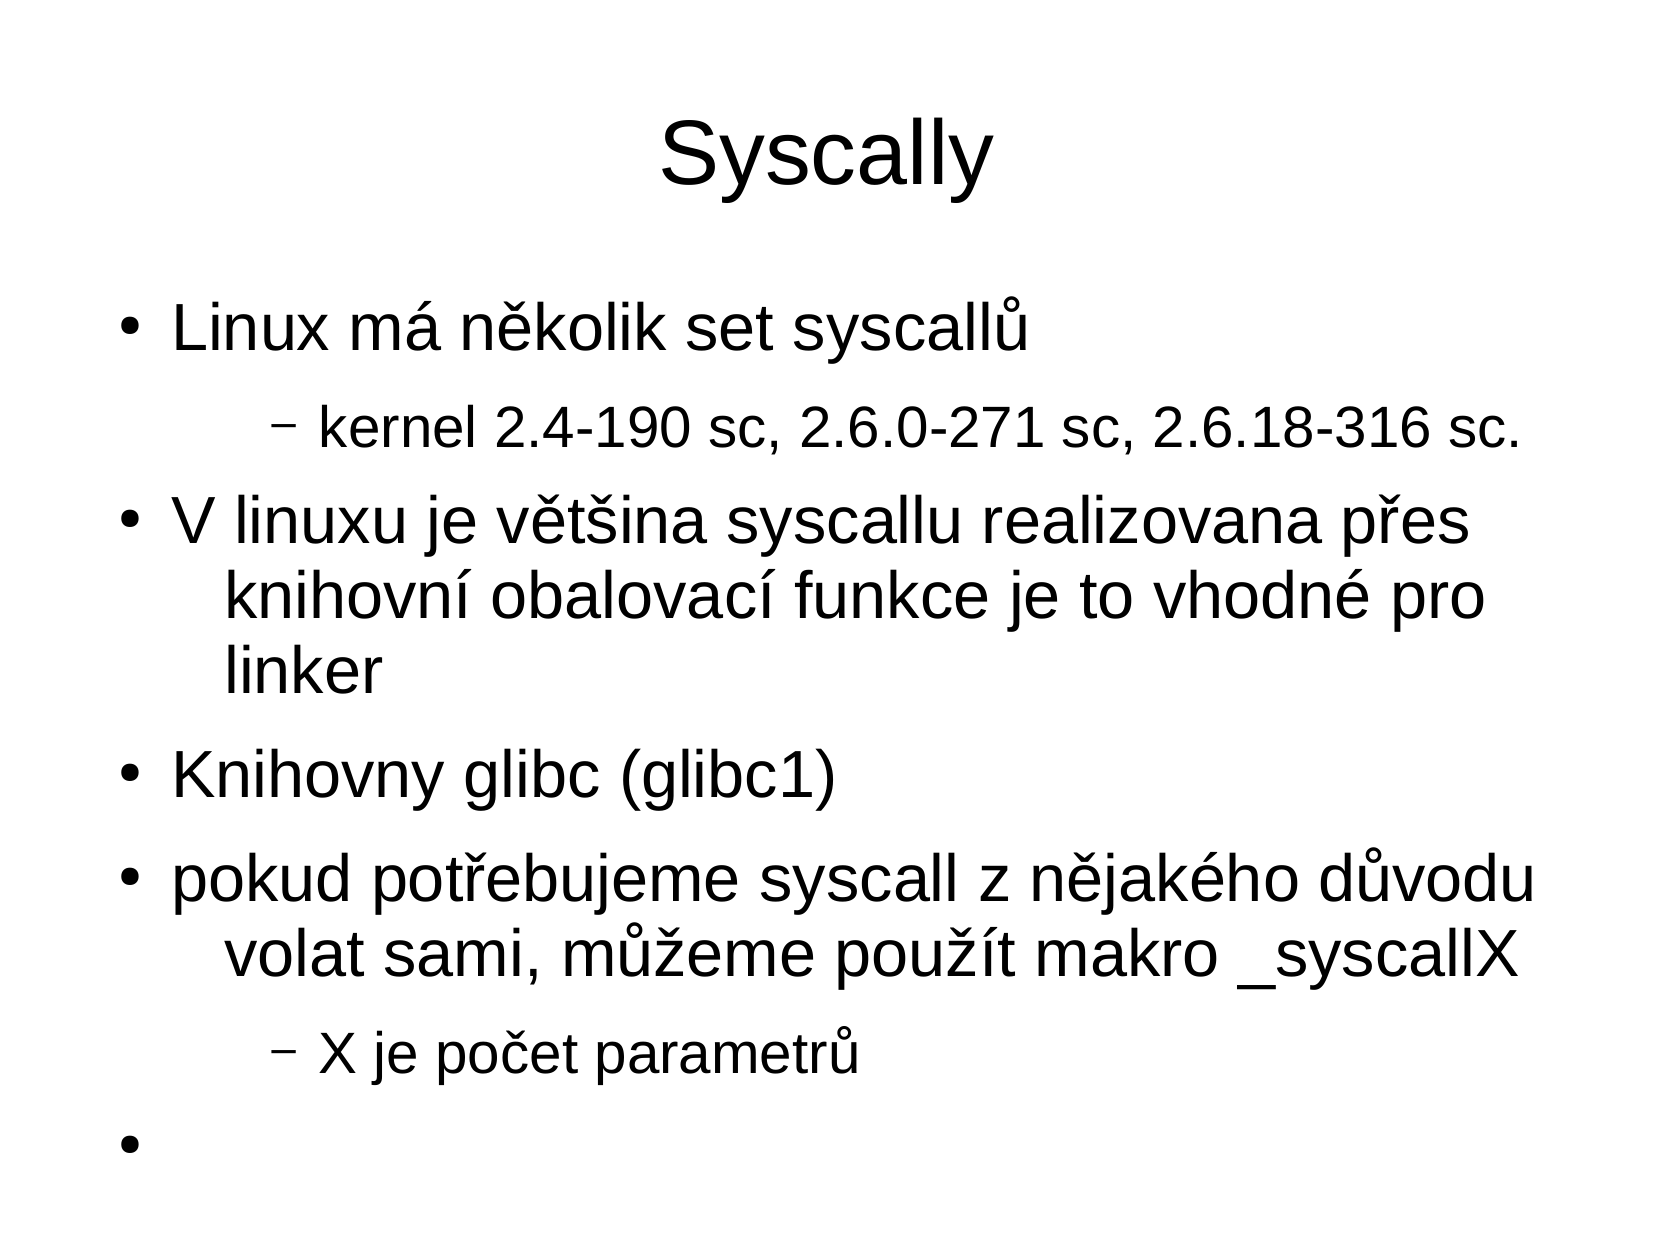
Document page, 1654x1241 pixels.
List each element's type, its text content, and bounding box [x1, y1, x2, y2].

title Syscally [82, 49, 1571, 257]
list Linux má několik set syscallů kernel 2.4-190 sc, 2.6.0-271 sc, 2.6.18-316 sc. V linuxu je většina syscallu realizovana přes knihovní obalovací funkce je to vhodné pro linker Knihovny glibc (glibc1) pokud potřebujeme syscall z nějakého důvodu volat sami, můžeme použít makro _syscallX X je počet parametrů [82, 290, 1571, 1184]
